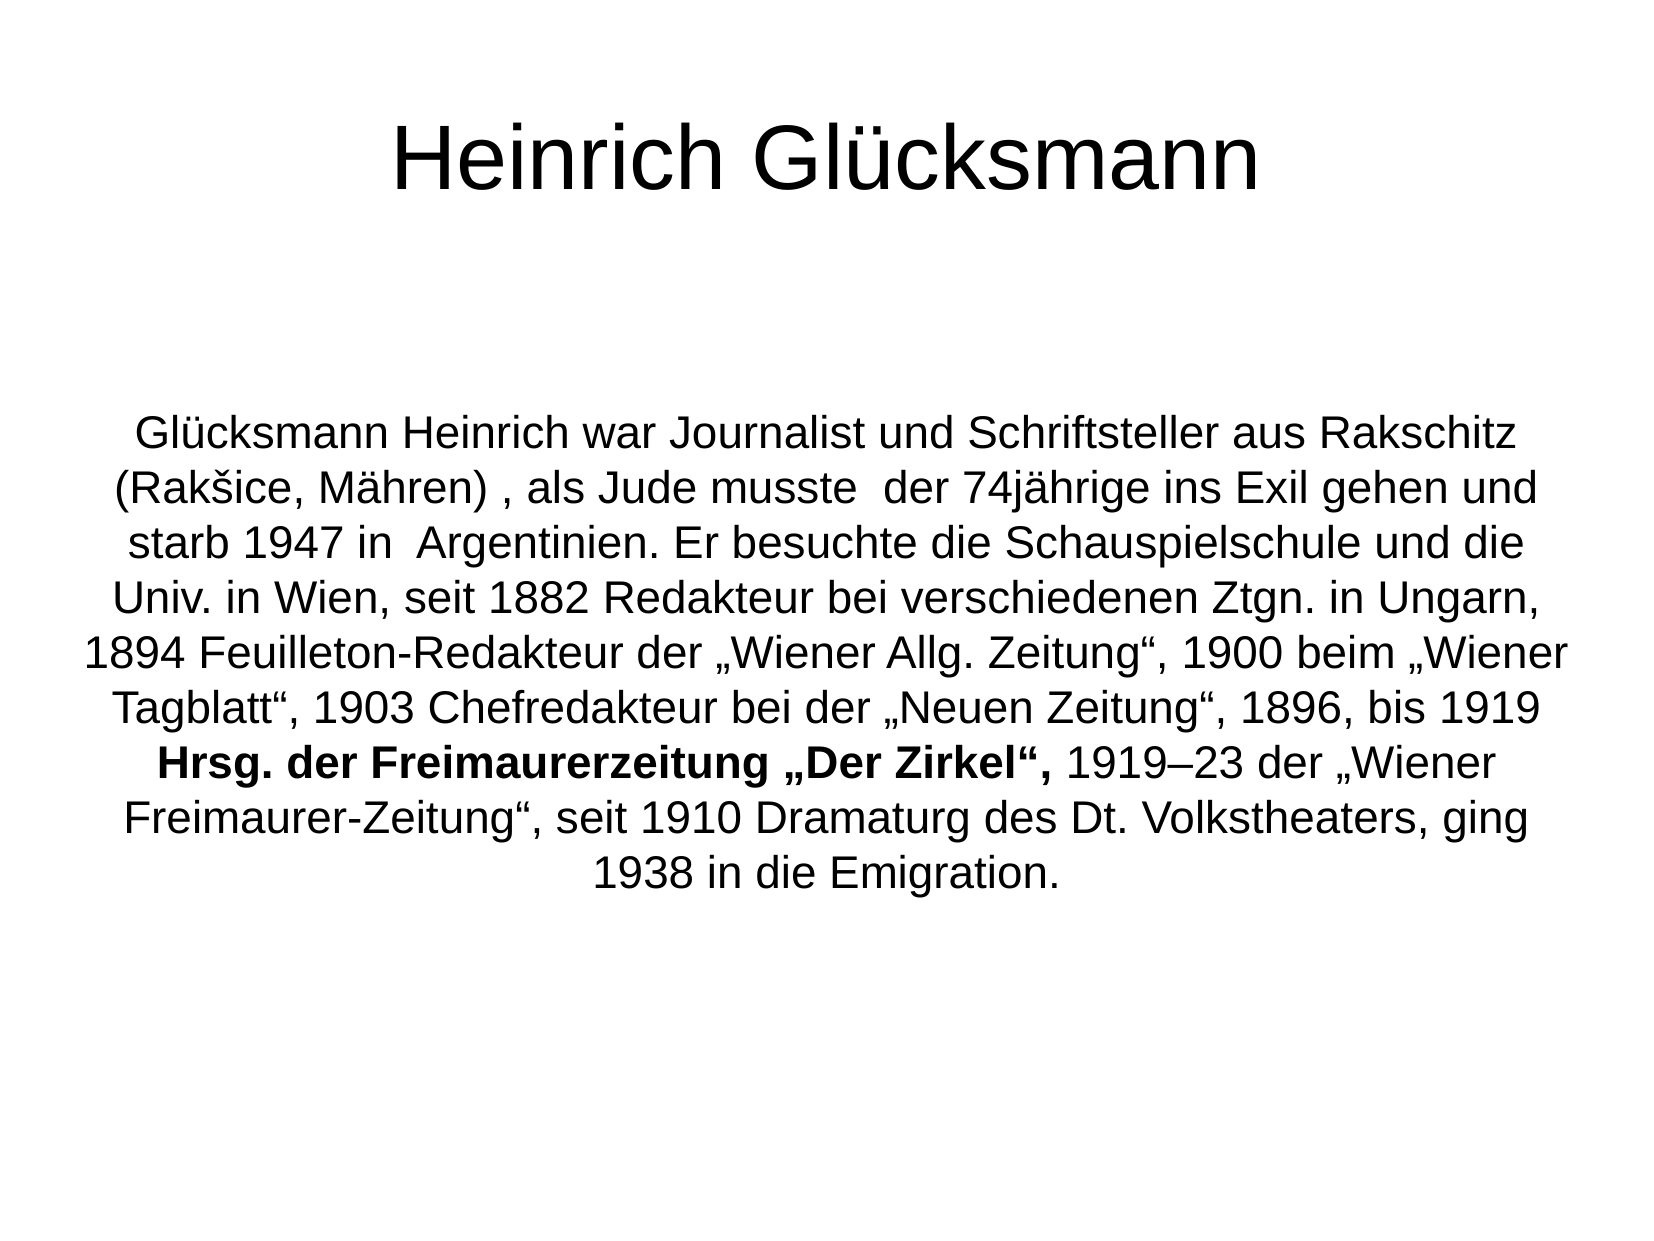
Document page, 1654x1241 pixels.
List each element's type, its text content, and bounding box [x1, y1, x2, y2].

title Heinrich Glücksmann [82, 49, 1571, 257]
subtitle Glücksmann Heinrich war Journalist und Schriftsteller aus Rakschitz (Rakšice, Mähren) , als Jude musste der 74jährige ins Exil gehen und starb 1947 in Argentinien. Er besuchte die Schauspielschule und die Univ. in Wien, seit 1882 Redakteur bei verschiedenen Ztgn. in Ungarn, 1894 Feuilleton-Redakteur der „Wiener Allg. Zeitung“, 1900 beim „Wiener Tagblatt“, 1903 Chefredakteur bei der „Neuen Zeitung“, 1896, bis 1919 Hrsg. der Freimaurerzeitung „Der Zirkel“, 1919–23 der „Wiener Freimaurer-Zeitung“, seit 1910 Dramaturg des Dt. Volkstheaters, ging 1938 in die Emigration. [82, 290, 1571, 1010]
